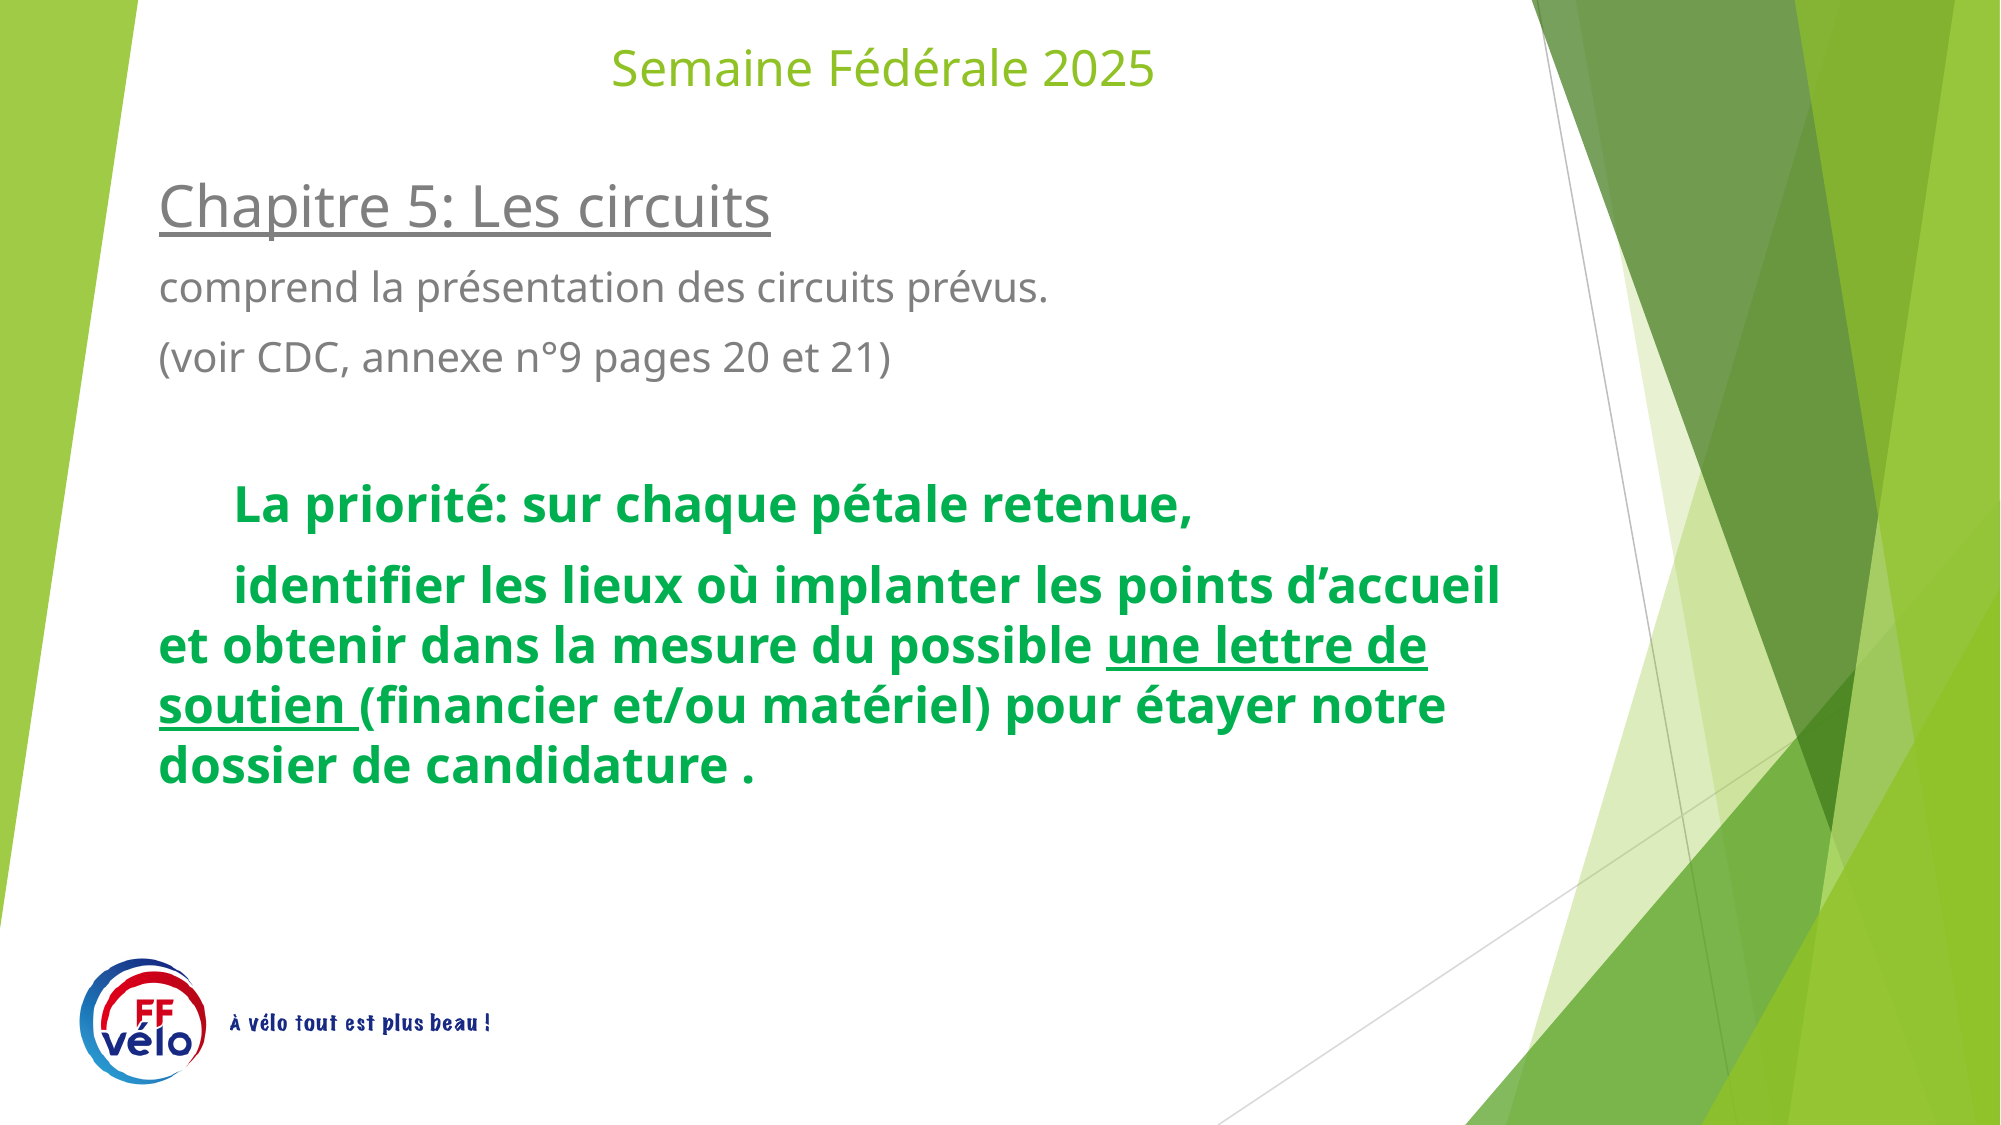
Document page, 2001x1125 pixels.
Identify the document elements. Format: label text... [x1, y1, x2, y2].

title Semaine Fédérale 2025 [247, 15, 1522, 105]
picture [78, 954, 504, 1088]
subtitle Chapitre 5: Les circuits comprend la présentation des circuits prévus. (voir CDC, annexe n°9 pages 20 et 21) La priorité: sur chaque pétale retenue, identifier les lieux où implanter les points d’accueil et obtenir dans la mesure du possible une lettre de soutien (financier et/ou matériel) pour étayer notre dossier de candidature . [143, 162, 1540, 926]
